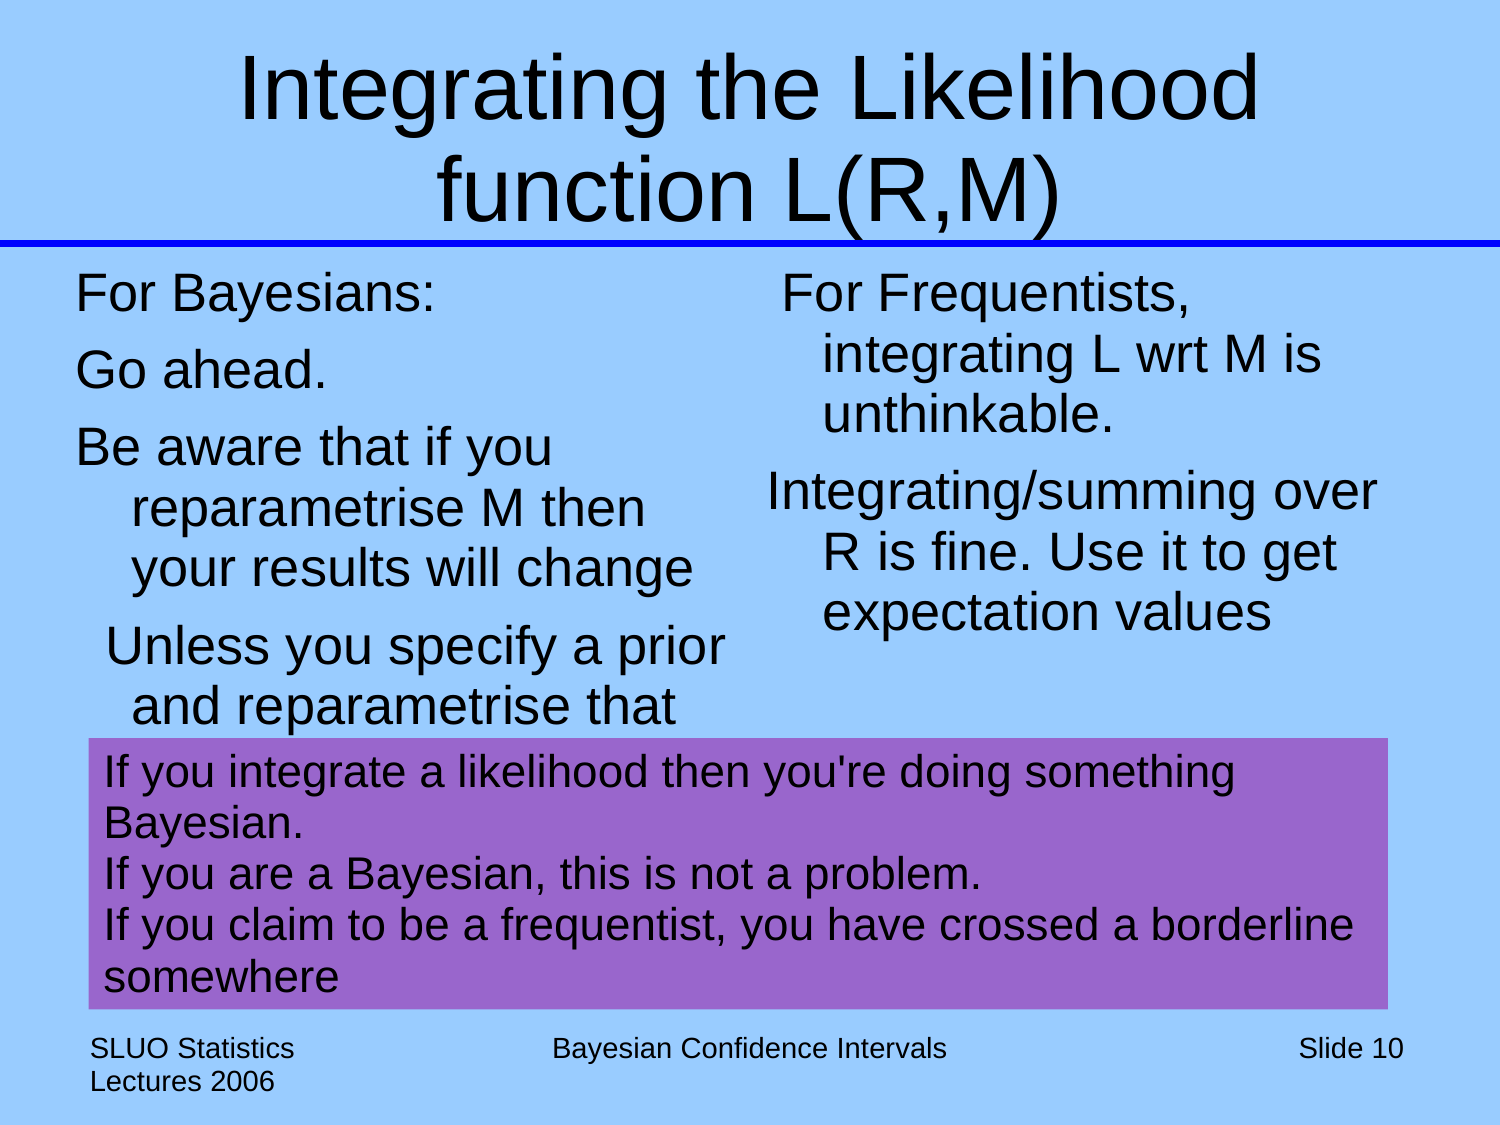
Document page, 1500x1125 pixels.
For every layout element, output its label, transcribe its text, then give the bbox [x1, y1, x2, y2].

text_box If you integrate a likelihood then you're doing something Bayesian. If you are a Bayesian, this is not a problem. If you claim to be a frequentist, you have crossed a borderline somewhere [88, 738, 1388, 1009]
list For Bayesians: Go ahead. Be aware that if you reparametrise M then your results will change Unless you specify a prior and reparametrise that [75, 262, 734, 768]
title Integrating the Likelihood function L(R,M) [75, 36, 1426, 242]
list For Frequentists, integrating L wrt M is unthinkable. Integrating/summing over R is fine. Use it to get expectation values [766, 262, 1426, 827]
